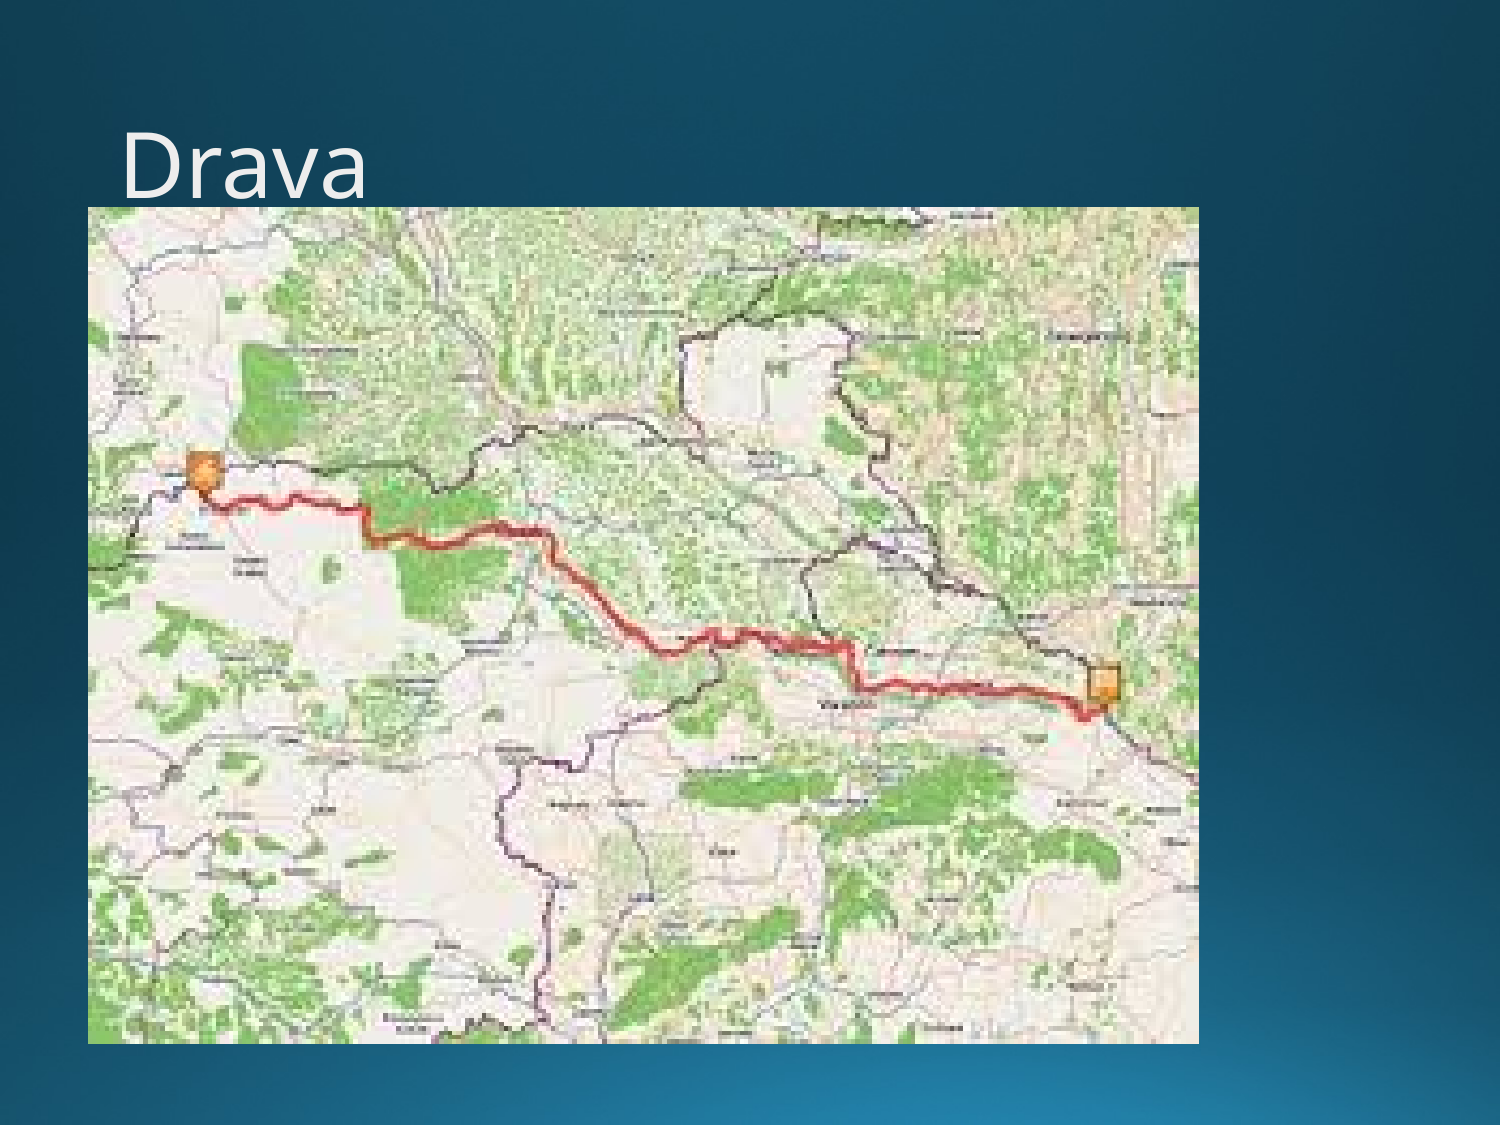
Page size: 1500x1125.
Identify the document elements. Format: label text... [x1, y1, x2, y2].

title Drava [103, 59, 1397, 278]
picture [0, 0, 1500, 1125]
